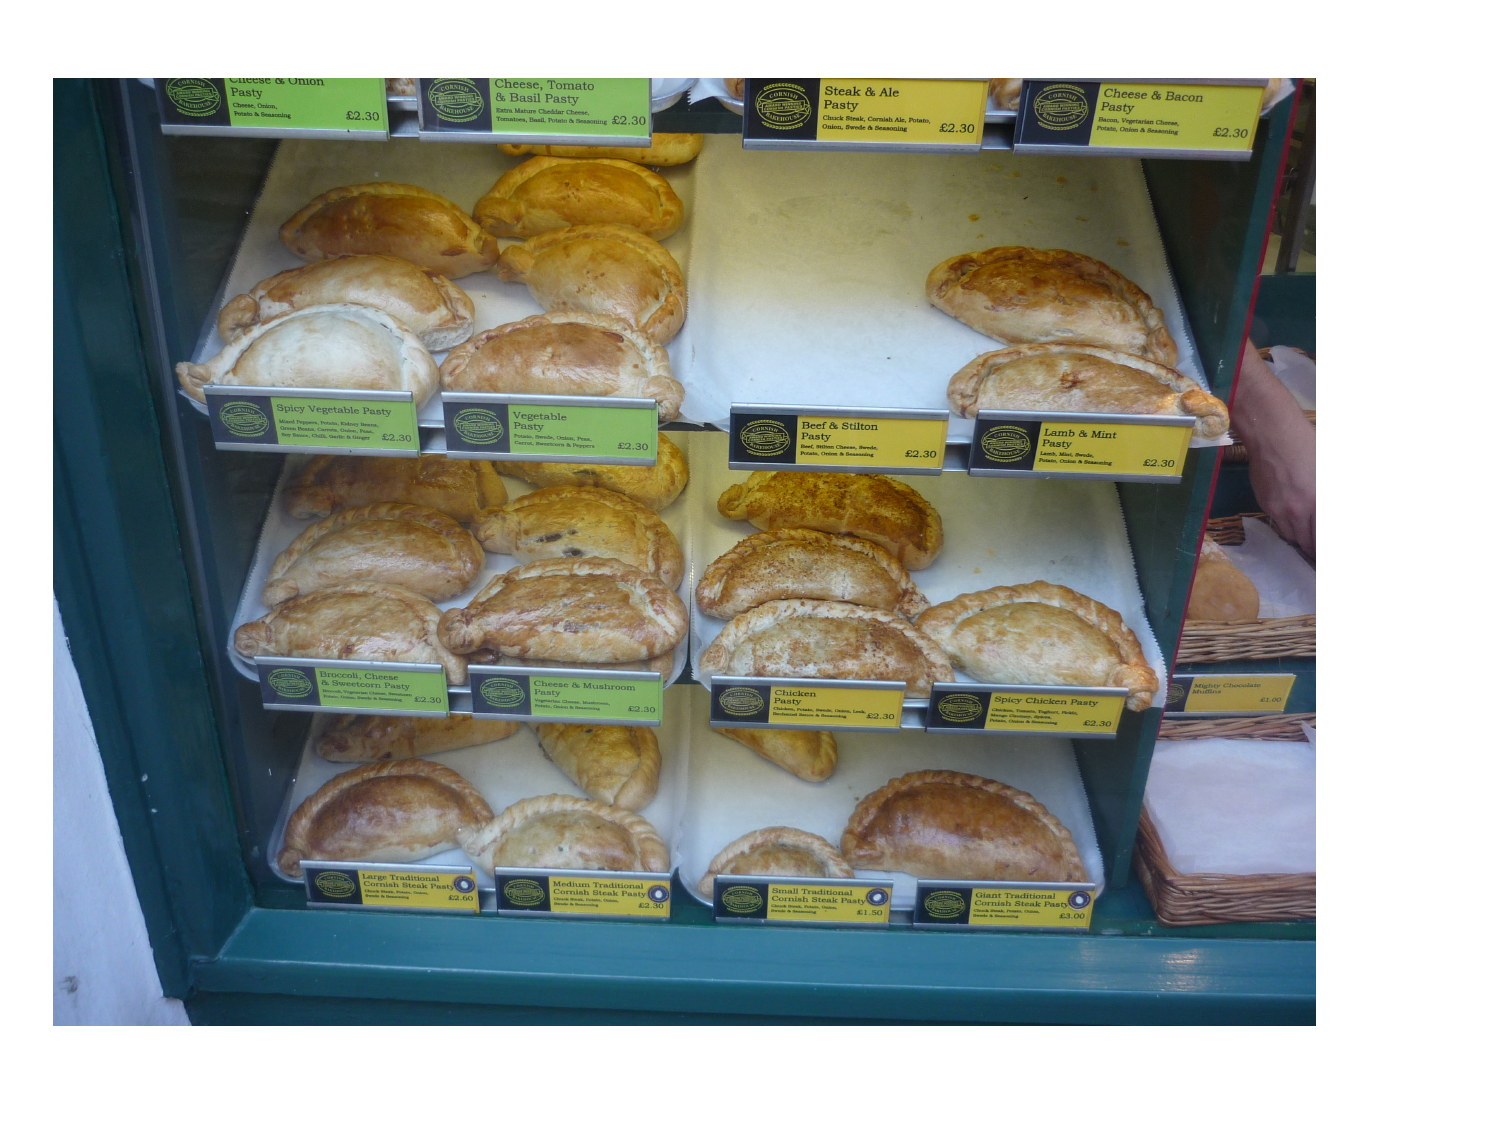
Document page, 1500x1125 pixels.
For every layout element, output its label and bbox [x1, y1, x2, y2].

picture [53, 78, 1316, 1026]
